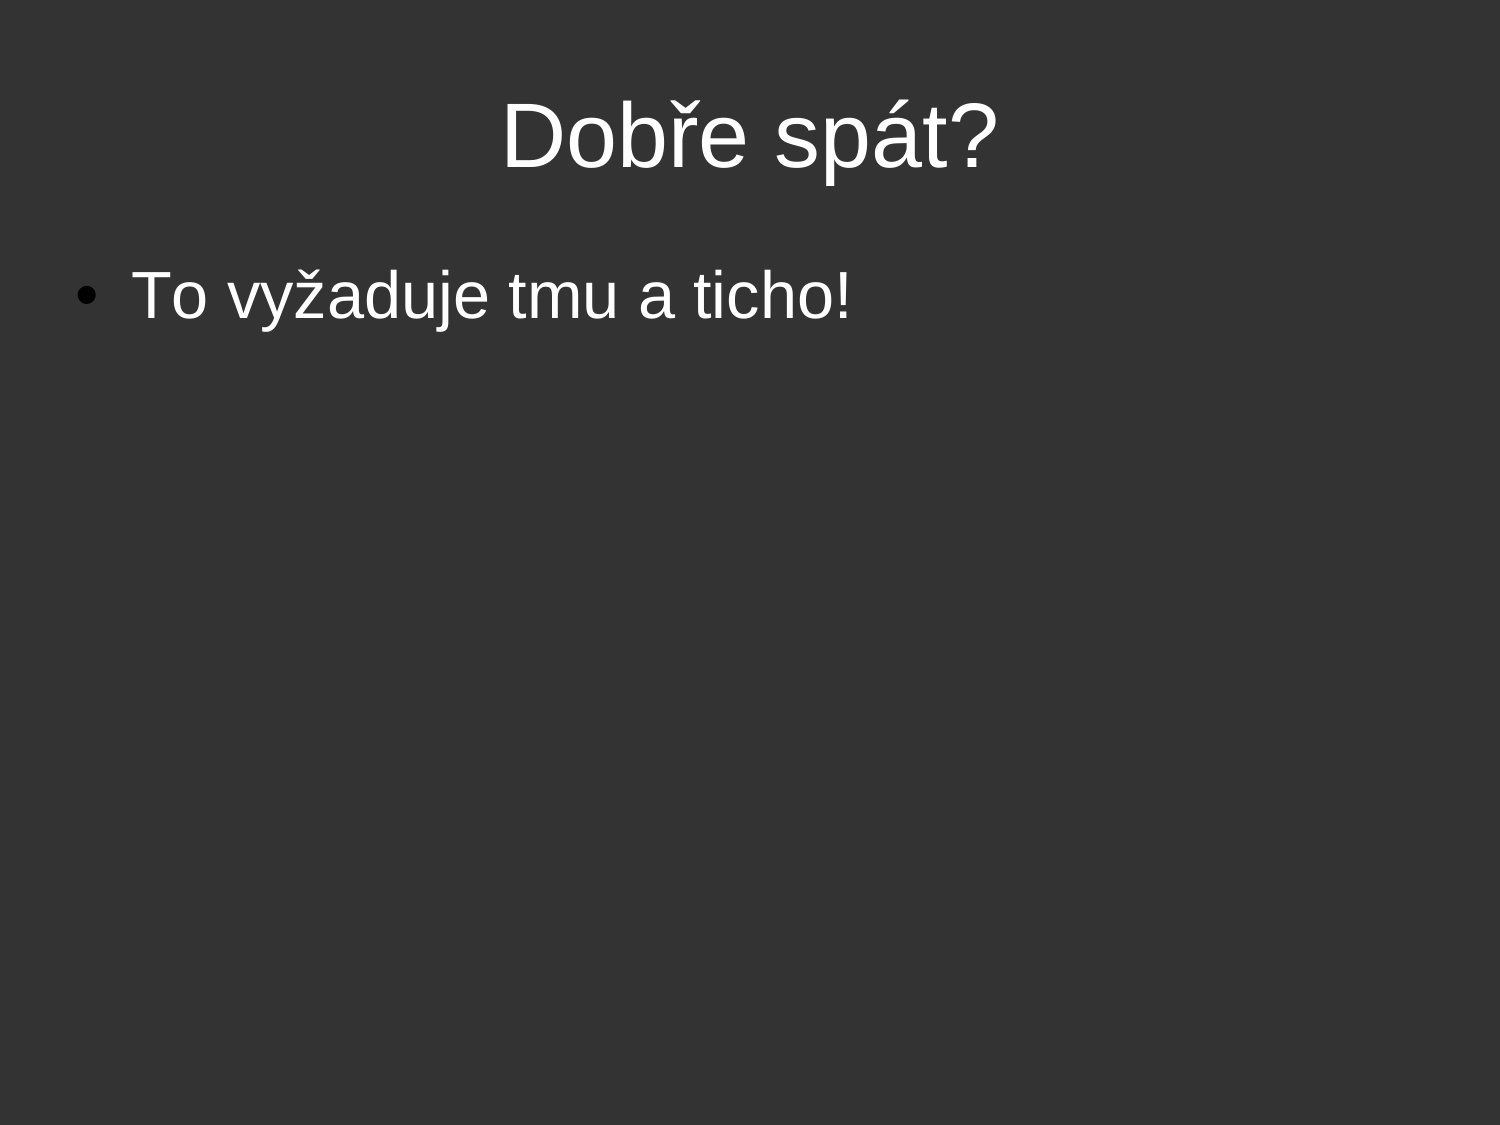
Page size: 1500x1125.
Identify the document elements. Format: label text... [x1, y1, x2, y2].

list To vyžaduje tmu a ticho! [75, 262, 1425, 1005]
title Dobře spát? [75, 21, 1425, 257]
